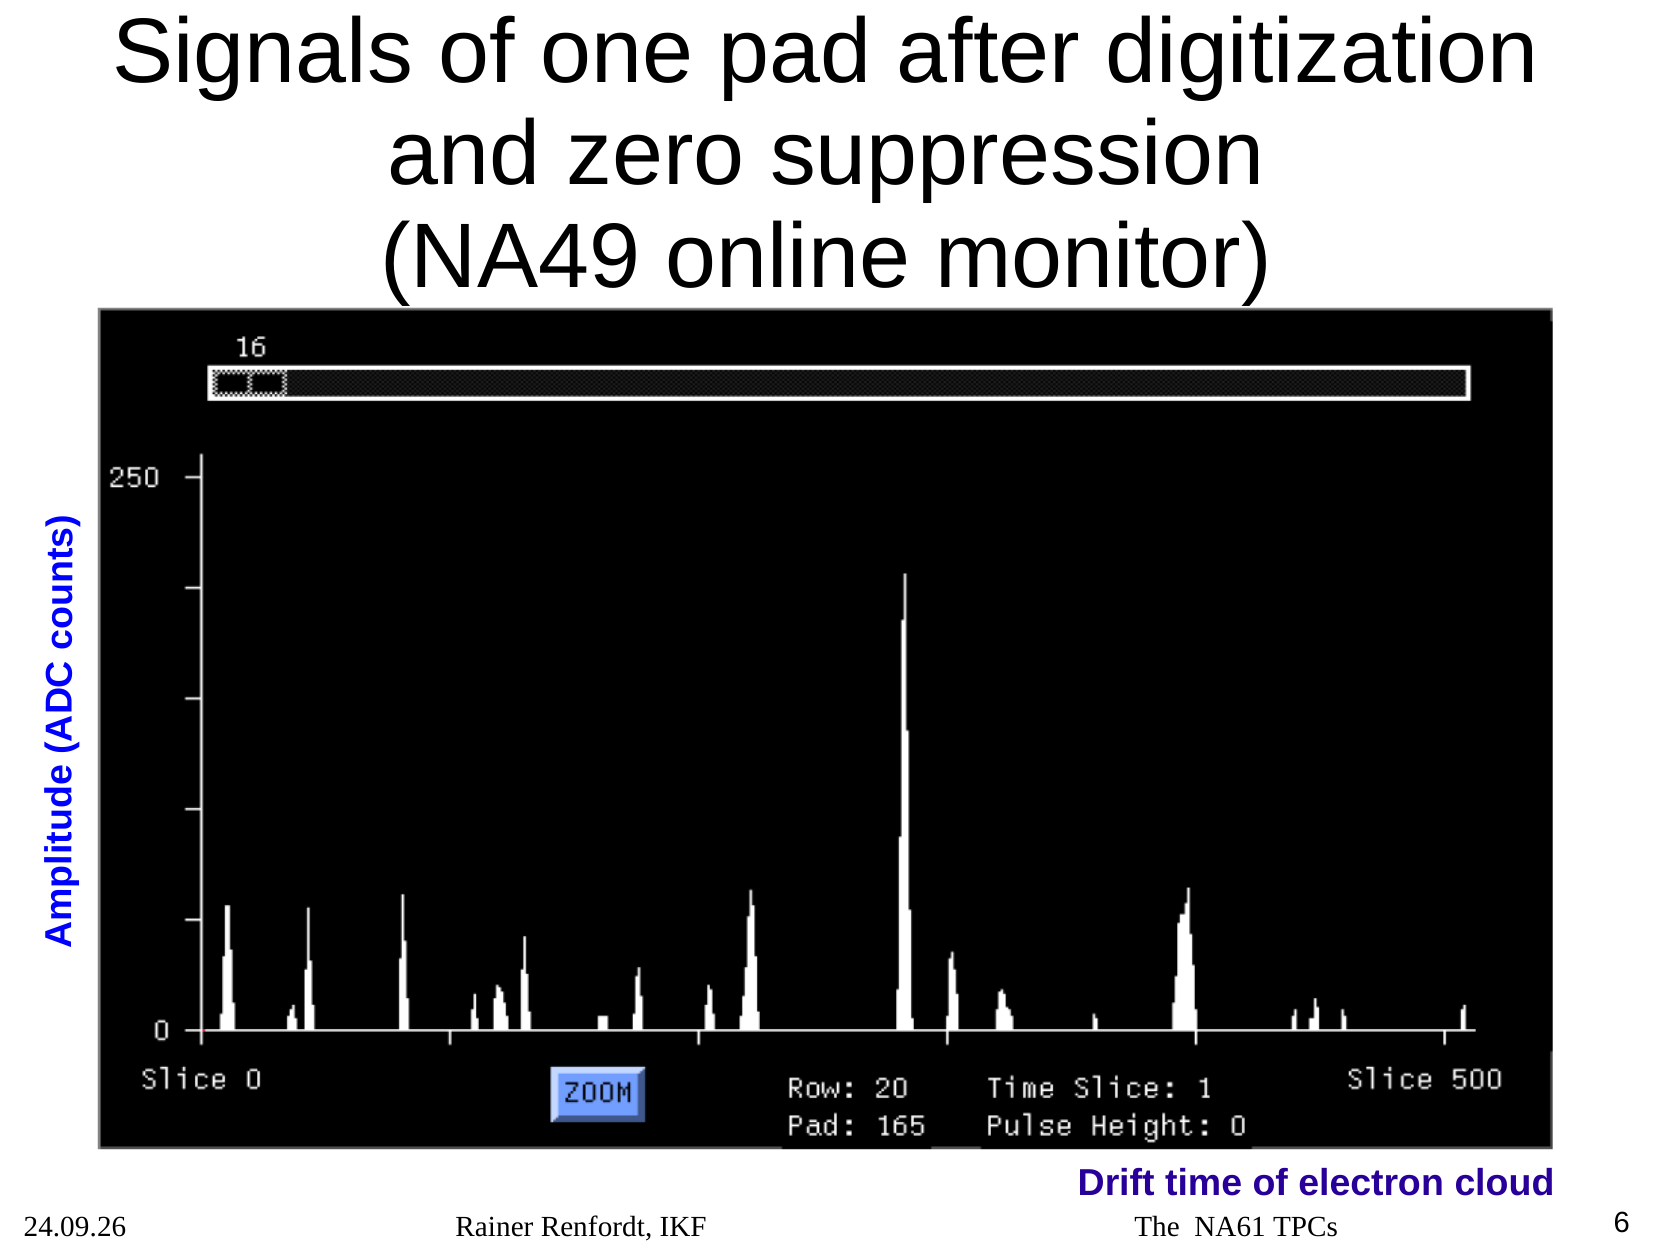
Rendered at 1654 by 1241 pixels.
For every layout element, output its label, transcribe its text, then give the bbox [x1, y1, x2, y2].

text_box Drift time of electron cloud [1062, 1153, 1571, 1212]
text_box Amplitude (ADC counts) [29, 501, 89, 964]
picture [94, 307, 1557, 1153]
title Signals of one pad after digitization and zero suppression (NA49 online monitor) [82, 0, 1571, 307]
